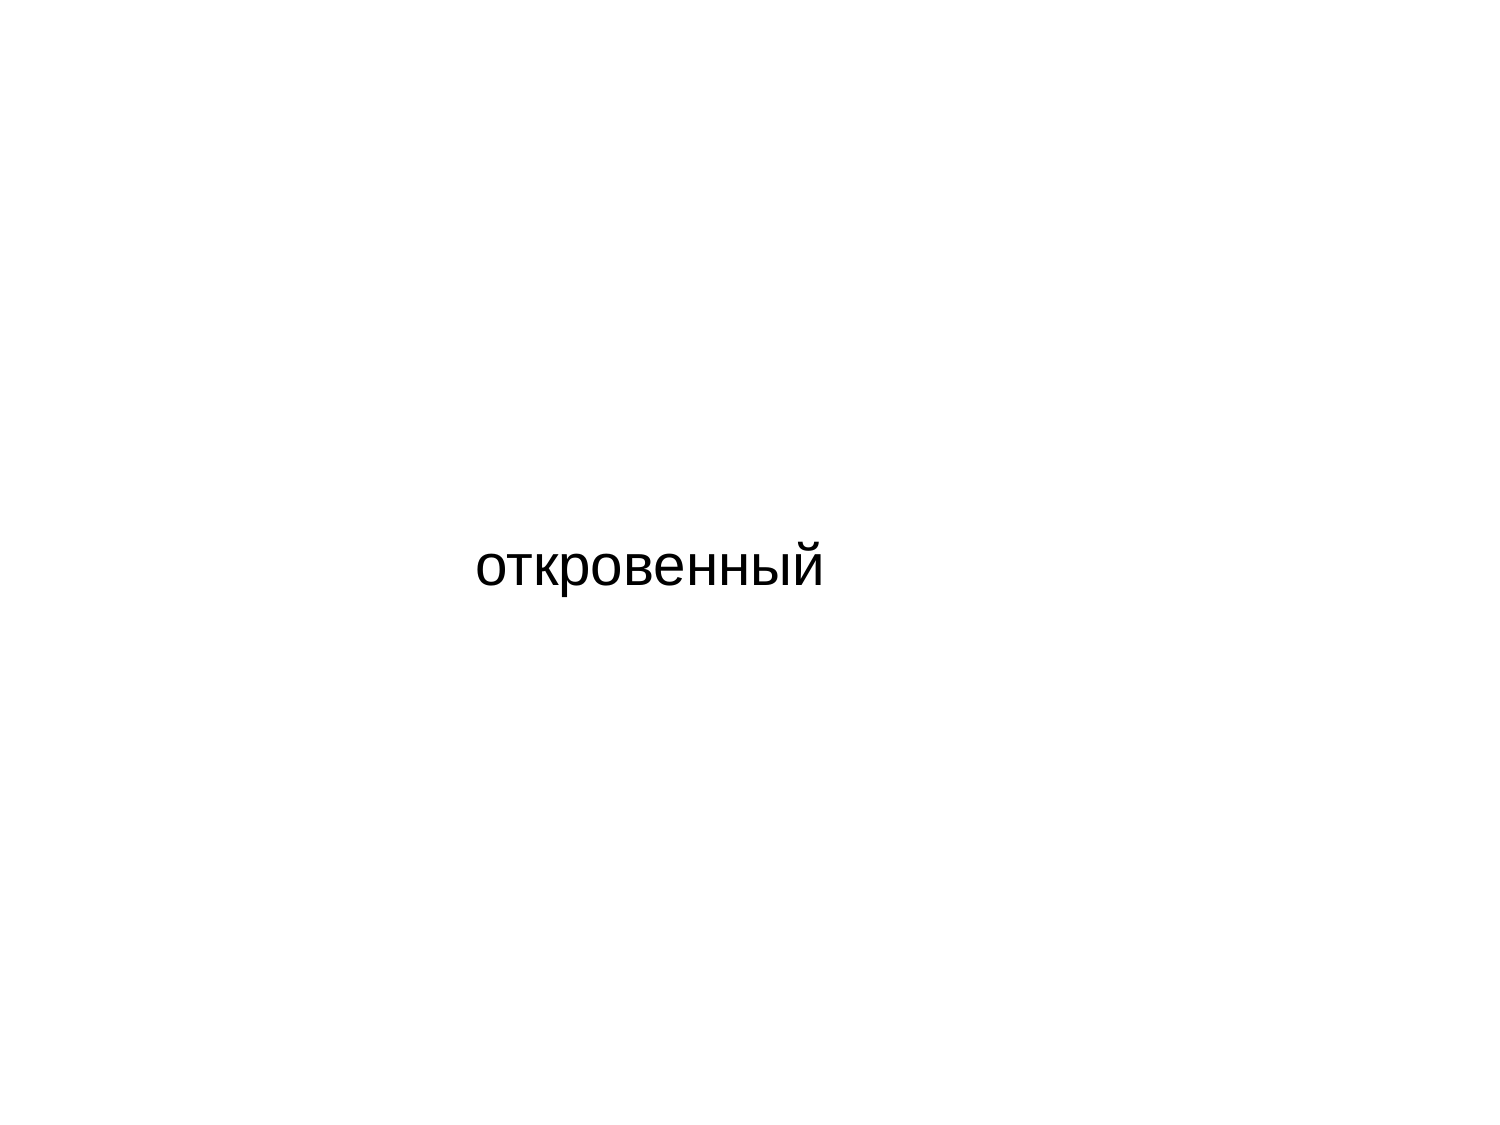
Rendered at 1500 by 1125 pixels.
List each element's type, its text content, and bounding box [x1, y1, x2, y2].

text_box откровенный [460, 525, 841, 605]
